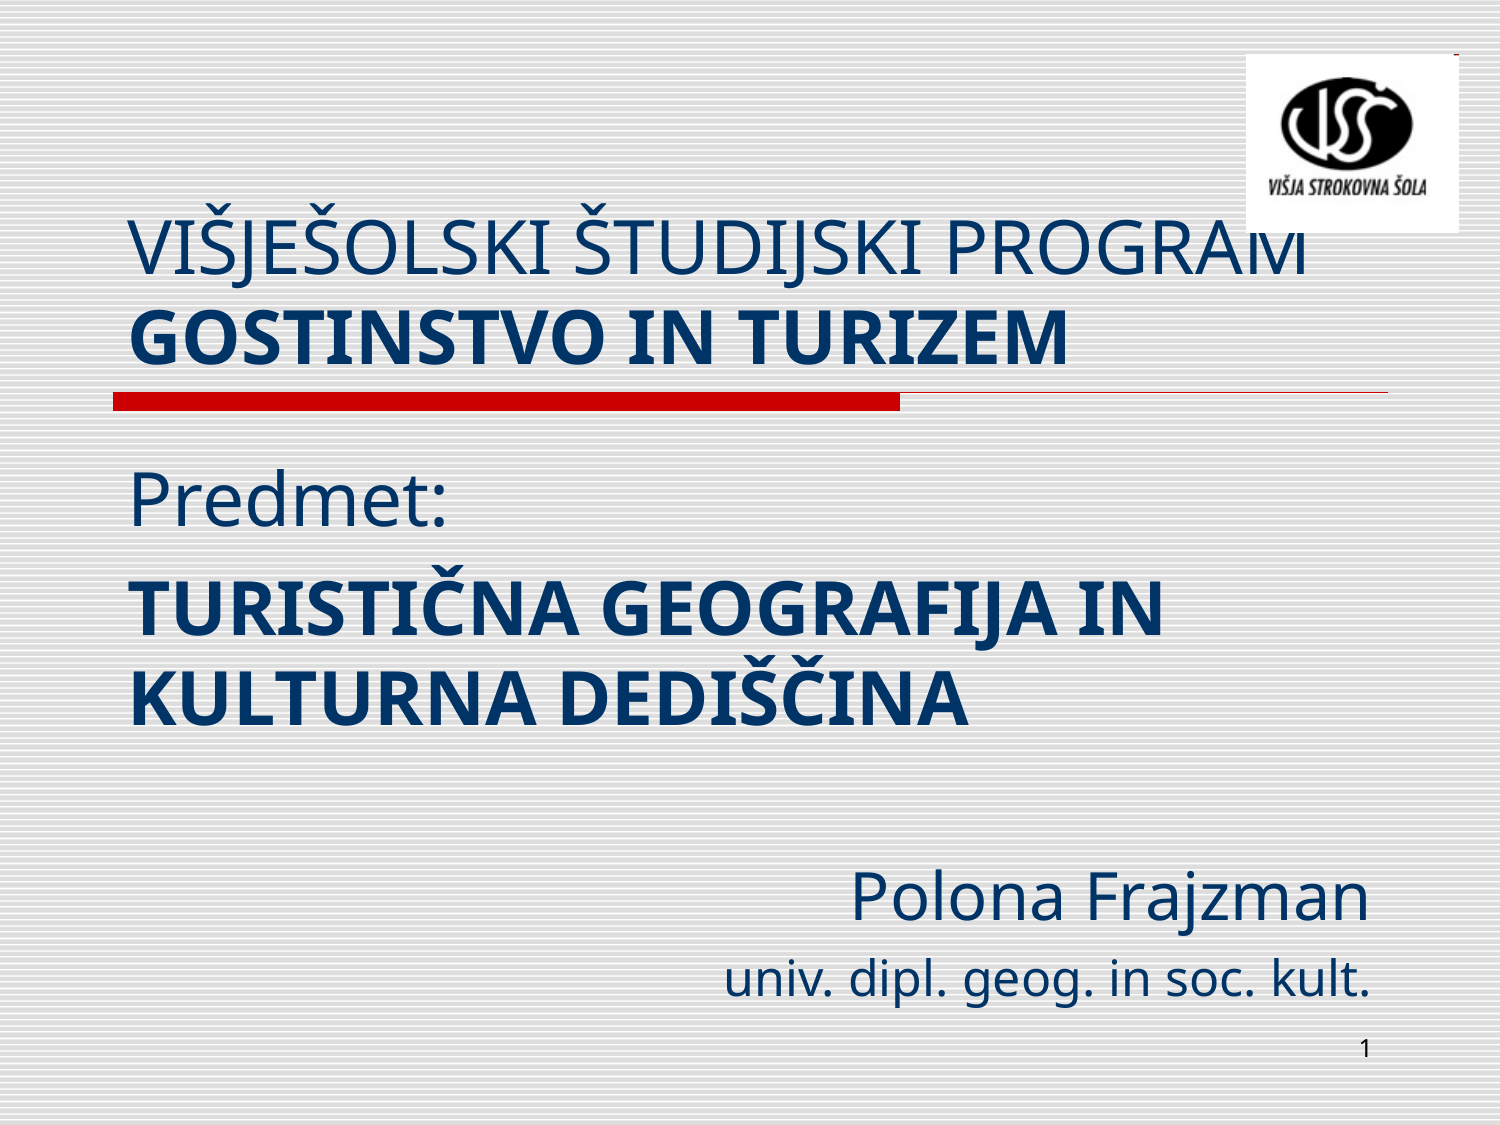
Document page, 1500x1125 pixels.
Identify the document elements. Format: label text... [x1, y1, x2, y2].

title VIŠJEŠOLSKI ŠTUDIJSKI PROGRAM GOSTINSTVO IN TURIZEM [112, 162, 1388, 388]
picture [0, 0, 1500, 1125]
subtitle Predmet: TURISTIČNA GEOGRAFIJA IN KULTURNA DEDIŠČINA Polona Frajzman univ. dipl. geog. in soc. kult. [112, 444, 1388, 1035]
